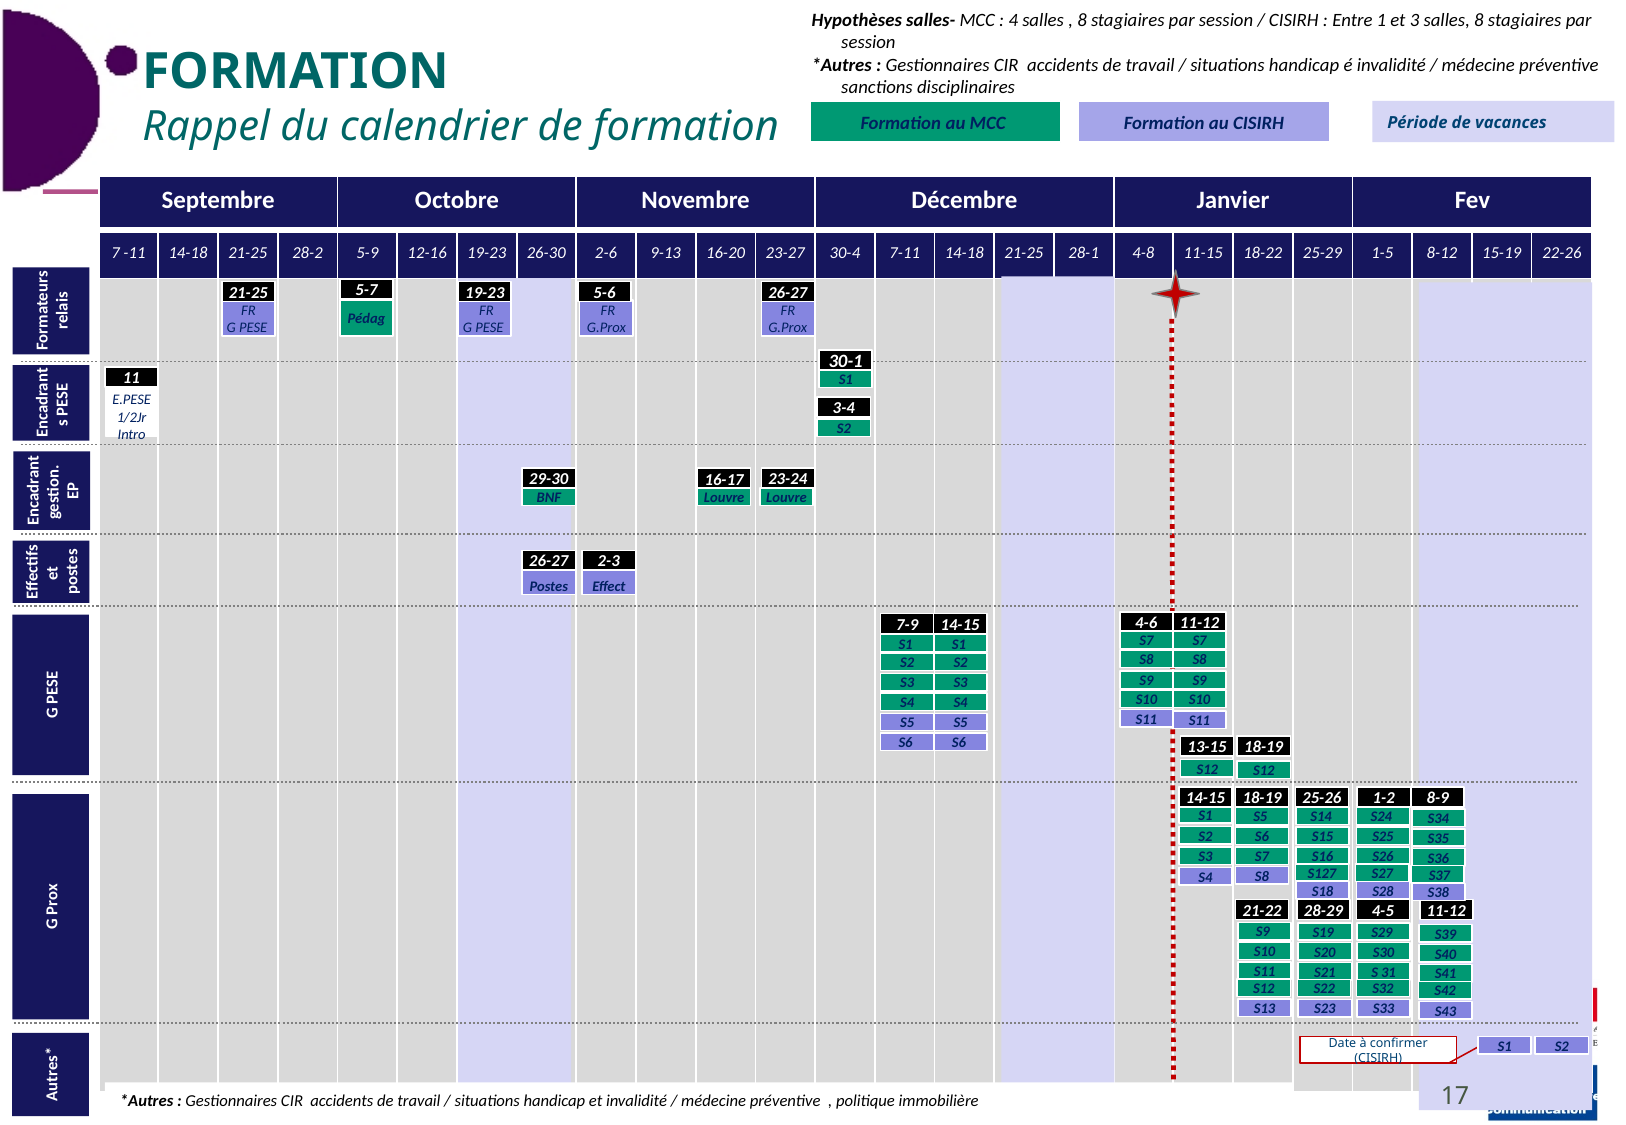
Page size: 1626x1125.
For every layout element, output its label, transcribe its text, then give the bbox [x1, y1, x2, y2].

table_header Octobre [338, 177, 575, 227]
picture [1484, 979, 1600, 1125]
table_cell [1234, 279, 1292, 1071]
text_box 16-17 [697, 468, 751, 489]
text_box [1152, 270, 1200, 318]
text_box 13-15 [1180, 736, 1234, 757]
text_box G Prox [12, 794, 89, 1020]
table_cell [1413, 279, 1471, 786]
text_box S7 [1235, 846, 1289, 865]
table_cell 16-20 [697, 233, 755, 278]
table_cell 30-4 [816, 233, 874, 278]
text_box *Autres : Gestionnaires CIR accidents de travail / situations handicap et invalidité / médecine préventive , politique immobilière [104, 1082, 1294, 1118]
table_cell [876, 279, 934, 1082]
table_cell 22-26 [1532, 233, 1591, 278]
table_cell 25-29 [1294, 233, 1352, 278]
text_box Formateurs relais [12, 267, 90, 355]
text_box S4 [1178, 867, 1232, 885]
text_box S34 [1411, 808, 1465, 827]
text_box S29 [1356, 922, 1411, 941]
text_box S7 [1119, 631, 1172, 649]
text_box 30-1 [819, 349, 873, 370]
text_box S2 [1535, 1036, 1589, 1054]
text_box Formation au MCC [810, 100, 1061, 143]
text_box S30 [1356, 942, 1411, 960]
text_box S127 [1295, 863, 1349, 882]
table_cell 7 -11 [100, 233, 157, 278]
text_box S24 [1356, 807, 1410, 825]
text_box S41 [1418, 964, 1473, 982]
text_box 4-5 [1356, 900, 1410, 920]
text_box S4 [933, 693, 987, 711]
text_box S33 [1356, 999, 1411, 1017]
text_box S37 [1411, 865, 1465, 883]
table_cell [100, 279, 157, 1091]
table_cell 12-16 [398, 233, 456, 278]
table_cell [1174, 279, 1232, 1071]
text_box S5 [880, 713, 933, 731]
text_box 7-9 [880, 613, 933, 634]
table_cell [756, 279, 814, 1082]
table_header Décembre [816, 177, 1113, 227]
table_cell [935, 279, 993, 1082]
text_box 5-7 [339, 278, 394, 299]
table_cell [816, 279, 874, 1082]
text_box S36 [1411, 848, 1465, 865]
table_cell 7-11 [876, 233, 934, 278]
text_box S6 [1235, 827, 1289, 845]
text_box S28 [1356, 881, 1410, 900]
text_box 11-12 [1419, 899, 1473, 920]
table_cell [279, 279, 337, 1082]
text_box S8 [1172, 649, 1227, 668]
text_box E.PESE 1/2Jr Intro [105, 387, 158, 437]
text_box S3 [933, 673, 987, 691]
table_cell [338, 279, 396, 1082]
table_cell 4-8 [1115, 233, 1172, 278]
text_box 4-6 [1119, 612, 1172, 631]
table_cell 1-5 [1353, 233, 1411, 278]
text_box 21-22 [1235, 899, 1289, 920]
text_box FR G.Prox [761, 302, 815, 337]
text_box Louvre [697, 489, 751, 506]
text_box 26-27 [522, 550, 576, 570]
text_box 21-25 [221, 281, 275, 302]
text_box Encadrant gestion. EP [13, 451, 91, 530]
text_box S43 [1418, 1001, 1473, 1019]
text_box S14 [1295, 807, 1350, 825]
text_box S9 [1119, 671, 1172, 689]
text_box FR G PESE [221, 302, 275, 337]
text_box Date à confirmer (CISIRH) [1300, 1037, 1457, 1063]
table_cell [577, 279, 635, 1082]
slide_number <numéro> [1105, 1071, 1485, 1120]
table_cell [697, 279, 755, 1082]
table_cell [637, 279, 695, 1082]
text_box S22 [1297, 979, 1351, 997]
text_box G PESE [12, 614, 89, 776]
text_box S5 [1235, 808, 1289, 825]
text_box S8 [1235, 866, 1289, 885]
table_cell 26-30 [518, 233, 575, 278]
table_cell 15-19 [1473, 233, 1531, 278]
text_box S12 [1237, 761, 1291, 779]
text_box S21 [1298, 962, 1352, 980]
text_box S6 [880, 732, 933, 751]
table_cell [1353, 279, 1411, 1037]
table_header Fev [1353, 177, 1591, 227]
text_box S9 [1237, 922, 1292, 940]
text_box S40 [1418, 944, 1473, 962]
table_cell 21-25 [219, 233, 277, 278]
text_box 23-24 [761, 467, 815, 488]
text_box S13 [1237, 999, 1292, 1017]
text_box S 31 [1356, 962, 1411, 980]
text_box S10 [1119, 690, 1172, 708]
text_box S12 [1237, 978, 1291, 997]
table_cell [1353, 1063, 1411, 1071]
text_box S3 [880, 673, 933, 691]
text_box 14-15 [1178, 787, 1232, 808]
text_box S35 [1411, 828, 1465, 847]
text_box BNF [522, 488, 576, 506]
table_cell 18-22 [1234, 233, 1292, 278]
text_box S11 [1237, 962, 1292, 980]
text_box Louvre [759, 487, 813, 506]
text_box Effect [582, 570, 636, 595]
table_cell 14-18 [159, 233, 217, 278]
text_box S2 [817, 419, 871, 437]
text_box S1 [933, 634, 987, 653]
text_box [458, 278, 572, 1082]
text_box 14-15 [933, 613, 987, 634]
text_box Encadrants PESE [12, 365, 90, 441]
text_box S26 [1356, 846, 1410, 865]
text_box S38 [1411, 883, 1465, 901]
table_header Janvier [1115, 177, 1352, 227]
text_box S20 [1298, 942, 1352, 960]
text_box 29-30 [522, 467, 576, 488]
text_box S10 [1237, 942, 1292, 960]
text_box Postes [522, 570, 576, 595]
title FORMATION Rappel du calendrier de formation [127, 0, 796, 90]
text_box S16 [1295, 846, 1350, 865]
picture [0, 0, 161, 204]
table_header Novembre [577, 177, 814, 227]
text_box Formation au CISIRH [1078, 100, 1330, 143]
text_box FR G PESE [458, 302, 512, 337]
text_box Hypothèses salles- MCC : 4 salles , 8 stagiaires par session / CISIRH : Entre 1 et 3 salles, 8 stagiaires par session *Autres : Gestionnaires CIR accidents de travail / situations handicap é invalidité / médecine préventive sanctions disciplinaires [796, 0, 1616, 150]
text_box S32 [1356, 979, 1410, 997]
table_cell [1294, 279, 1352, 1071]
text_box 18-19 [1235, 787, 1289, 808]
text_box Effectifs et postes [12, 540, 90, 603]
text_box 1-2 [1357, 787, 1411, 808]
text_box 3-4 [817, 397, 871, 417]
table_cell 23-27 [756, 233, 814, 278]
text_box Période de vacances [1372, 100, 1615, 143]
text_box S10 [1172, 690, 1227, 708]
table_cell [159, 279, 217, 1082]
text_box S4 [880, 693, 933, 711]
table_cell 2-6 [577, 233, 635, 278]
text_box 2-3 [582, 550, 636, 570]
text_box S5 [933, 713, 987, 731]
text_box S1 [1478, 1036, 1532, 1054]
text_box S25 [1356, 827, 1410, 845]
text_box 11-12 [1172, 612, 1227, 631]
text_box Pédag [339, 299, 394, 337]
table_cell 14-18 [935, 233, 993, 278]
text_box S8 [1119, 649, 1172, 668]
text_box 28-29 [1296, 899, 1351, 920]
text_box 19-23 [458, 281, 512, 302]
table_cell 8-12 [1413, 233, 1471, 278]
text_box S9 [1172, 671, 1227, 689]
text_box S1 [1178, 808, 1232, 824]
table_cell 11-15 [1174, 233, 1232, 278]
table_cell 9-13 [637, 233, 695, 278]
text_box S15 [1295, 826, 1350, 845]
table_header Septembre [100, 177, 337, 227]
table_cell 21-25 [995, 233, 1053, 278]
text_box S6 [933, 732, 987, 751]
table_cell 28-2 [279, 233, 337, 278]
text_box S11 [1119, 709, 1173, 728]
text_box S1 [880, 634, 933, 653]
text_box S2 [933, 653, 987, 671]
text_box S11 [1172, 711, 1226, 729]
table_cell 28-1 [1055, 233, 1113, 276]
text_box S2 [1178, 826, 1232, 844]
text_box 26-27 [761, 281, 815, 302]
text_box 25-26 [1295, 787, 1349, 807]
text_box S2 [880, 653, 933, 671]
text_box S23 [1298, 999, 1352, 1017]
text_box 8-9 [1411, 786, 1465, 807]
table_cell [398, 279, 456, 1082]
text_box S27 [1355, 863, 1409, 882]
text_box S18 [1295, 881, 1350, 899]
text_box [1001, 276, 1115, 1082]
text_box S39 [1418, 924, 1473, 943]
text_box 11 [104, 366, 158, 387]
text_box FR G.Prox [579, 299, 633, 337]
table_cell [1115, 279, 1172, 1071]
table_cell 5-9 [338, 233, 396, 278]
text_box S1 [819, 370, 873, 388]
table_cell [1413, 901, 1418, 1037]
table_cell [995, 279, 1001, 1082]
text_box S12 [1180, 759, 1234, 778]
table_cell [1413, 1063, 1418, 1071]
table_cell 19-23 [458, 233, 516, 278]
text_box S7 [1172, 631, 1227, 649]
text_box S19 [1298, 922, 1352, 941]
text_box S3 [1178, 846, 1232, 865]
text_box [1418, 282, 1593, 1111]
picture [151, 113, 161, 125]
text_box S42 [1418, 981, 1472, 999]
text_box 18-19 [1237, 736, 1291, 757]
text_box Autres* [12, 1032, 89, 1117]
table_cell [219, 279, 277, 1082]
text_box 5-6 [577, 281, 631, 302]
